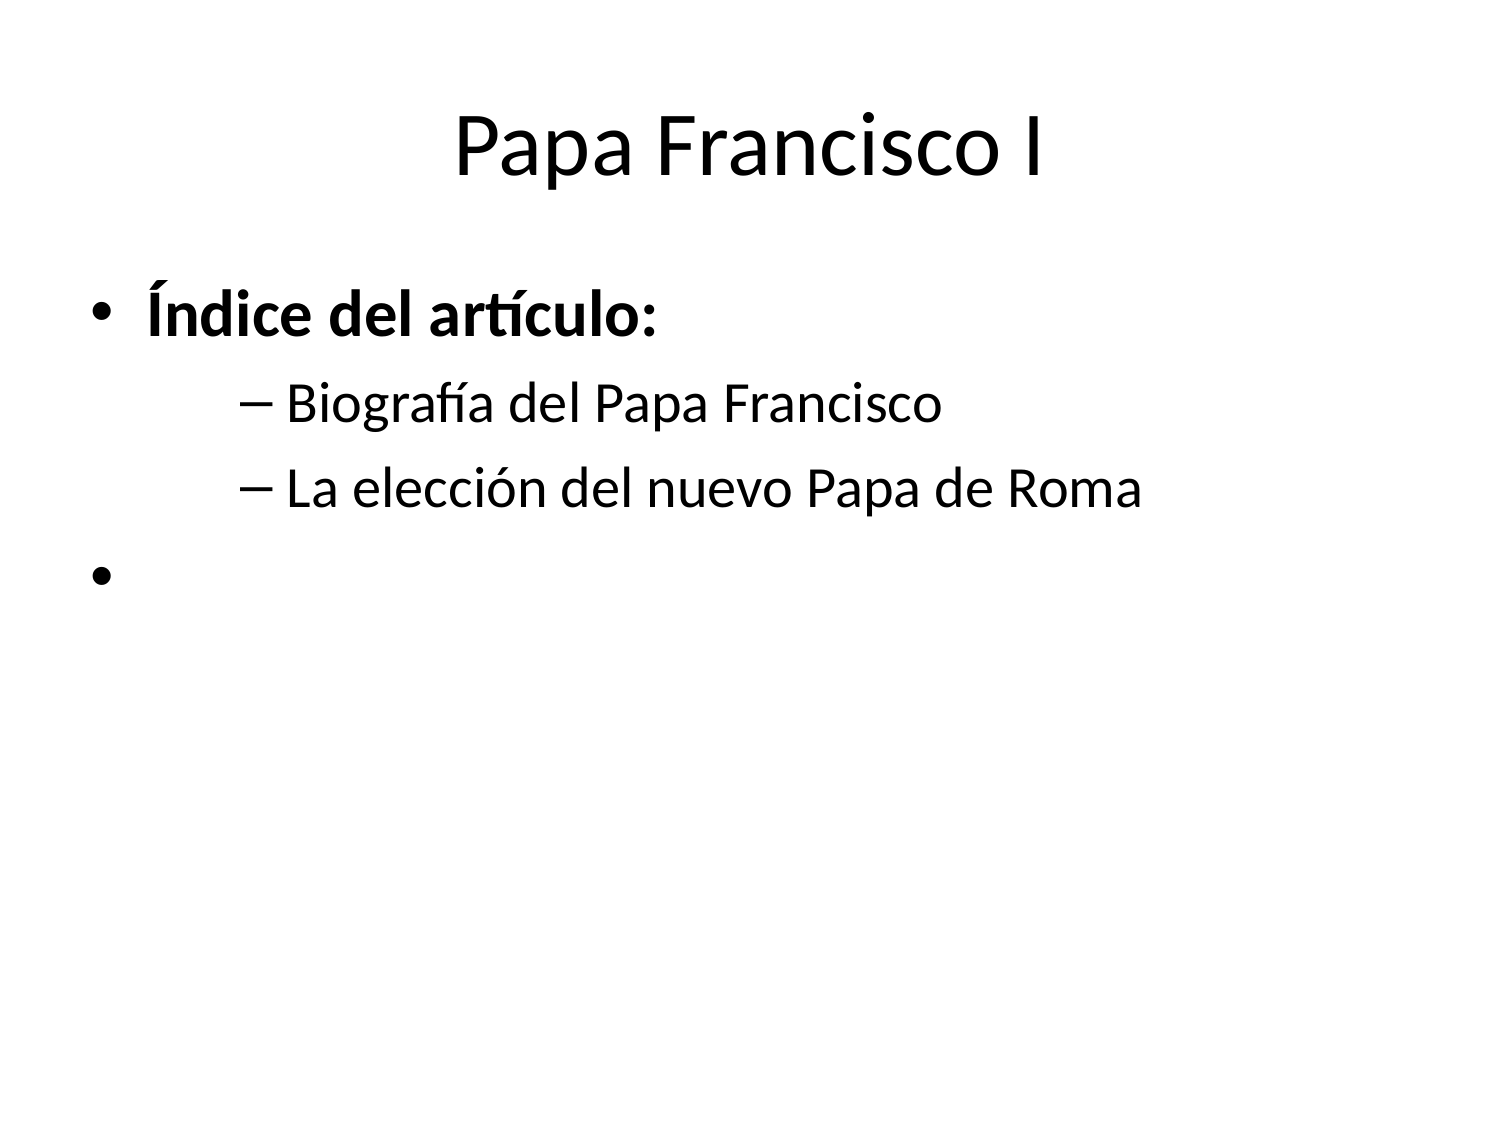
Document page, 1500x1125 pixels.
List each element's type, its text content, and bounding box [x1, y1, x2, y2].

list Índice del artículo: Biografía del Papa Francisco La elección del nuevo Papa de Roma [75, 262, 1426, 1005]
title Papa Francisco I [75, 45, 1426, 233]
